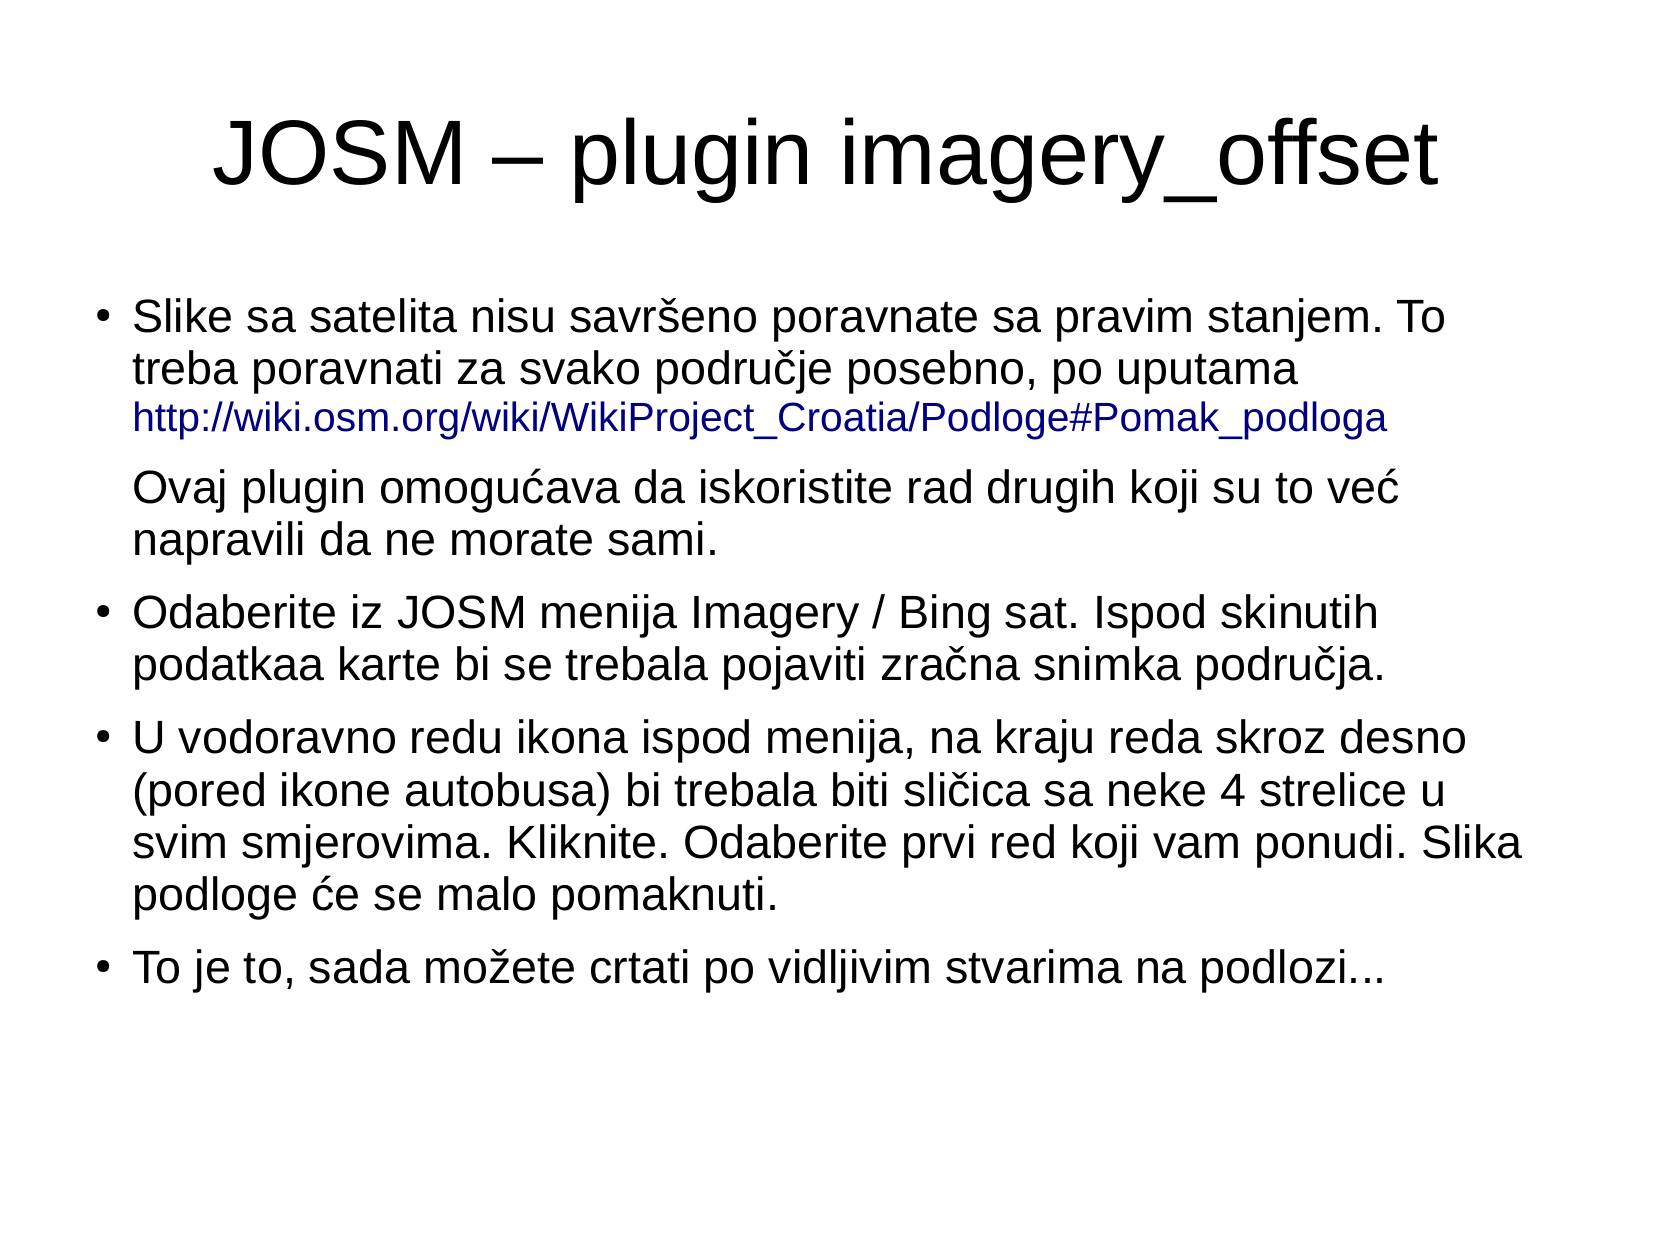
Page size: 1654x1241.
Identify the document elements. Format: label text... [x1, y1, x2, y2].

title JOSM – plugin imagery_offset [82, 49, 1571, 257]
list Slike sa satelita nisu savršeno poravnate sa pravim stanjem. To treba poravnati za svako područje posebno, po uputama http://wiki.osm.org/wiki/WikiProject_Croatia/Podloge#Pomak_podloga Ovaj plugin omogućava da iskoristite rad drugih koji su to već napravili da ne morate sami. Odaberite iz JOSM menija Imagery / Bing sat. Ispod skinutih podatkaa karte bi se trebala pojaviti zračna snimka područja. U vodoravno redu ikona ispod menija, na kraju reda skroz desno (pored ikone autobusa) bi trebala biti sličica sa neke 4 strelice u svim smjerovima. Kliknite. Odaberite prvi red koji vam ponudi. Slika podloge će se malo pomaknuti. To je to, sada možete crtati po vidljivim stvarima na podlozi... [82, 290, 1538, 1010]
